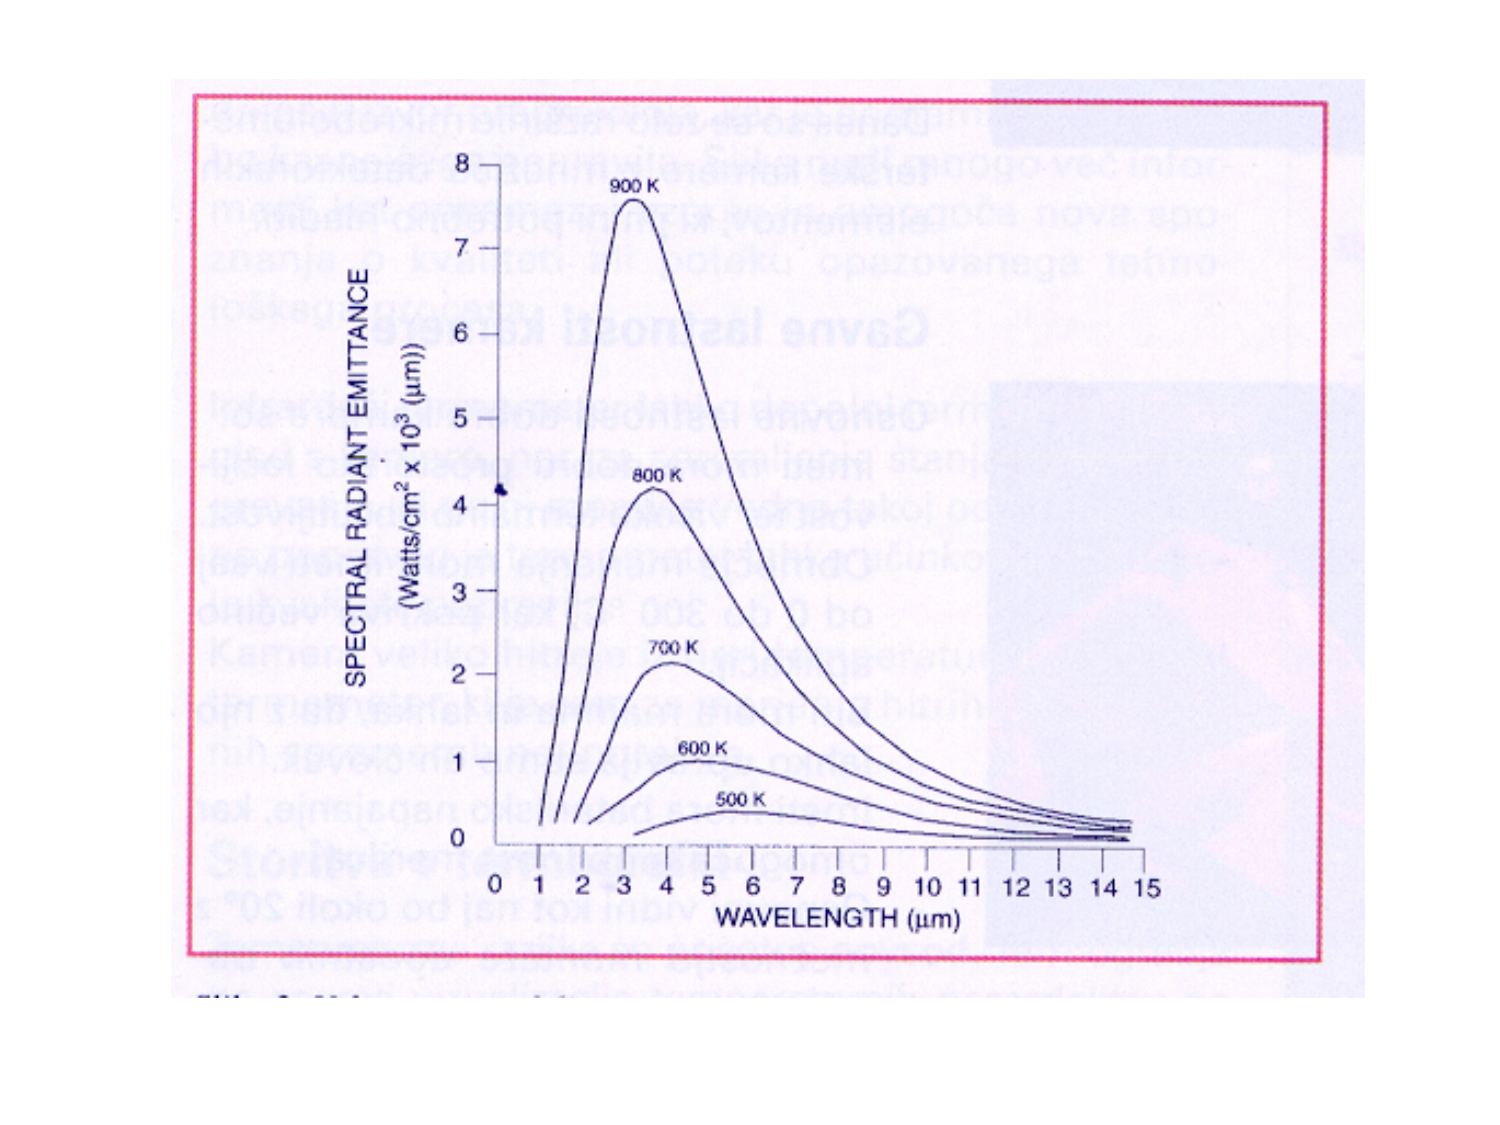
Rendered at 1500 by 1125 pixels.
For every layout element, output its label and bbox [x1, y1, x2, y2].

chart [171, 79, 1365, 998]
